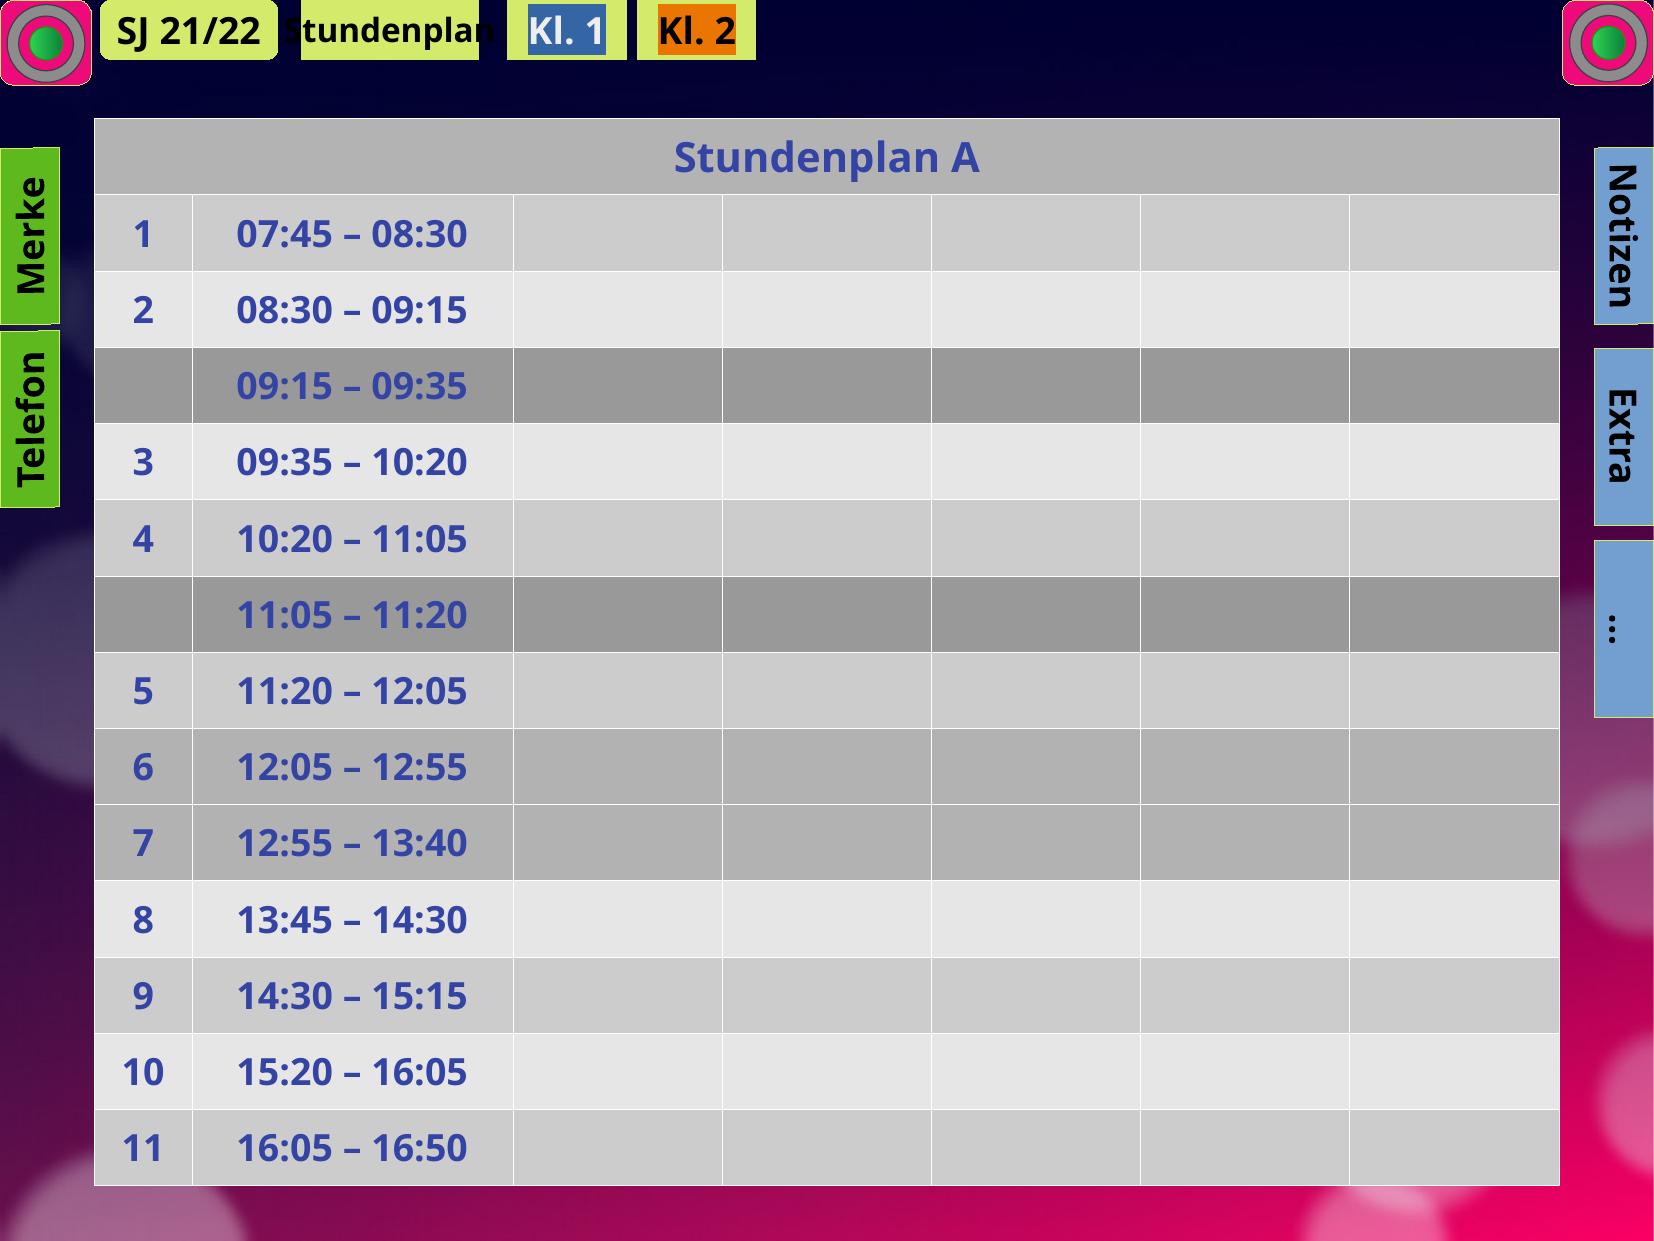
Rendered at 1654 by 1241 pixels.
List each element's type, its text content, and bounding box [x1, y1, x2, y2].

table_cell [514, 272, 722, 347]
table_cell [95, 348, 192, 423]
table_cell [723, 195, 931, 271]
table_cell [1141, 881, 1349, 957]
table_cell [1350, 653, 1559, 728]
table_cell [723, 1110, 931, 1185]
table_cell [514, 729, 722, 804]
table_cell [514, 500, 722, 576]
table_cell [1141, 272, 1349, 347]
table_cell 09:15 – 09:35 [193, 348, 513, 423]
table_cell [723, 729, 931, 804]
table_cell [932, 272, 1140, 347]
table_cell [932, 653, 1140, 728]
table_cell [1350, 1110, 1559, 1185]
table_cell [932, 195, 1140, 271]
table_cell 10 [95, 1034, 192, 1109]
table_cell [514, 1034, 722, 1109]
table_cell 1 [95, 195, 192, 271]
table_cell [514, 195, 722, 271]
table_cell 4 [95, 500, 192, 576]
table_cell [932, 729, 1140, 804]
table_header Stundenplan A [95, 119, 1559, 194]
table_cell [1141, 653, 1349, 728]
table_cell [1141, 577, 1349, 652]
table_cell 3 [95, 424, 192, 499]
table_cell [723, 500, 931, 576]
table_cell [1350, 272, 1559, 347]
table_cell 2 [95, 272, 192, 347]
table_cell [514, 653, 722, 728]
table_cell [932, 348, 1140, 423]
table_cell [1350, 348, 1559, 423]
table_cell 7 [95, 805, 192, 880]
table_cell [932, 881, 1140, 957]
table_cell [723, 577, 931, 652]
table_cell [1141, 195, 1349, 271]
table_cell [1141, 805, 1349, 880]
table_cell [932, 500, 1140, 576]
picture [0, 0, 9, 9]
table_cell 11:05 – 11:20 [193, 577, 513, 652]
table_cell [1141, 424, 1349, 499]
table_cell 09:35 – 10:20 [193, 424, 513, 499]
table_cell [1350, 500, 1559, 576]
table_cell [1141, 958, 1349, 1033]
table_cell [723, 805, 931, 880]
table_cell [1350, 195, 1559, 271]
table_cell [514, 958, 722, 1033]
table_cell 5 [95, 653, 192, 728]
table_cell 6 [95, 729, 192, 804]
table_cell 12:05 – 12:55 [193, 729, 513, 804]
table_cell [932, 958, 1140, 1033]
table_cell 08:30 – 09:15 [193, 272, 513, 347]
table_cell 16:05 – 16:50 [193, 1110, 513, 1185]
table_cell [723, 1034, 931, 1109]
table_cell [1350, 577, 1559, 652]
table_cell [514, 424, 722, 499]
table_cell [1141, 1110, 1349, 1185]
table_cell [1350, 881, 1559, 957]
table_cell [932, 424, 1140, 499]
table_cell [1350, 1034, 1559, 1109]
table_cell [1350, 424, 1559, 499]
table_cell [1350, 729, 1559, 804]
table_cell [723, 348, 931, 423]
table_cell 10:20 – 11:05 [193, 500, 513, 576]
table_cell 14:30 – 15:15 [193, 958, 513, 1033]
table_cell 15:20 – 16:05 [193, 1034, 513, 1109]
table_cell 13:45 – 14:30 [193, 881, 513, 957]
table_cell [932, 577, 1140, 652]
table_cell [514, 805, 722, 880]
table_cell [1350, 805, 1559, 880]
table_cell [723, 881, 931, 957]
table_cell [514, 881, 722, 957]
table_cell [1350, 958, 1559, 1033]
table_cell 11 [95, 1110, 192, 1185]
table_cell 9 [95, 958, 192, 1033]
table_cell [723, 272, 931, 347]
table_cell [1141, 729, 1349, 804]
picture [0, 0, 1654, 1241]
picture [1645, 0, 1654, 10]
table_cell 8 [95, 881, 192, 957]
table_cell [514, 348, 722, 423]
table_cell [1141, 1034, 1349, 1109]
table_cell [514, 577, 722, 652]
table_cell 07:45 – 08:30 [193, 195, 513, 271]
table_cell [932, 1110, 1140, 1185]
table_cell [514, 1110, 722, 1185]
table_cell [723, 424, 931, 499]
table_cell [932, 805, 1140, 880]
table_cell [1141, 500, 1349, 576]
table_cell 11:20 – 12:05 [193, 653, 513, 728]
table_cell 12:55 – 13:40 [193, 805, 513, 880]
table_cell [723, 653, 931, 728]
table_cell [932, 1034, 1140, 1109]
table_cell [1141, 348, 1349, 423]
table_cell [723, 958, 931, 1033]
table_cell [95, 577, 192, 652]
